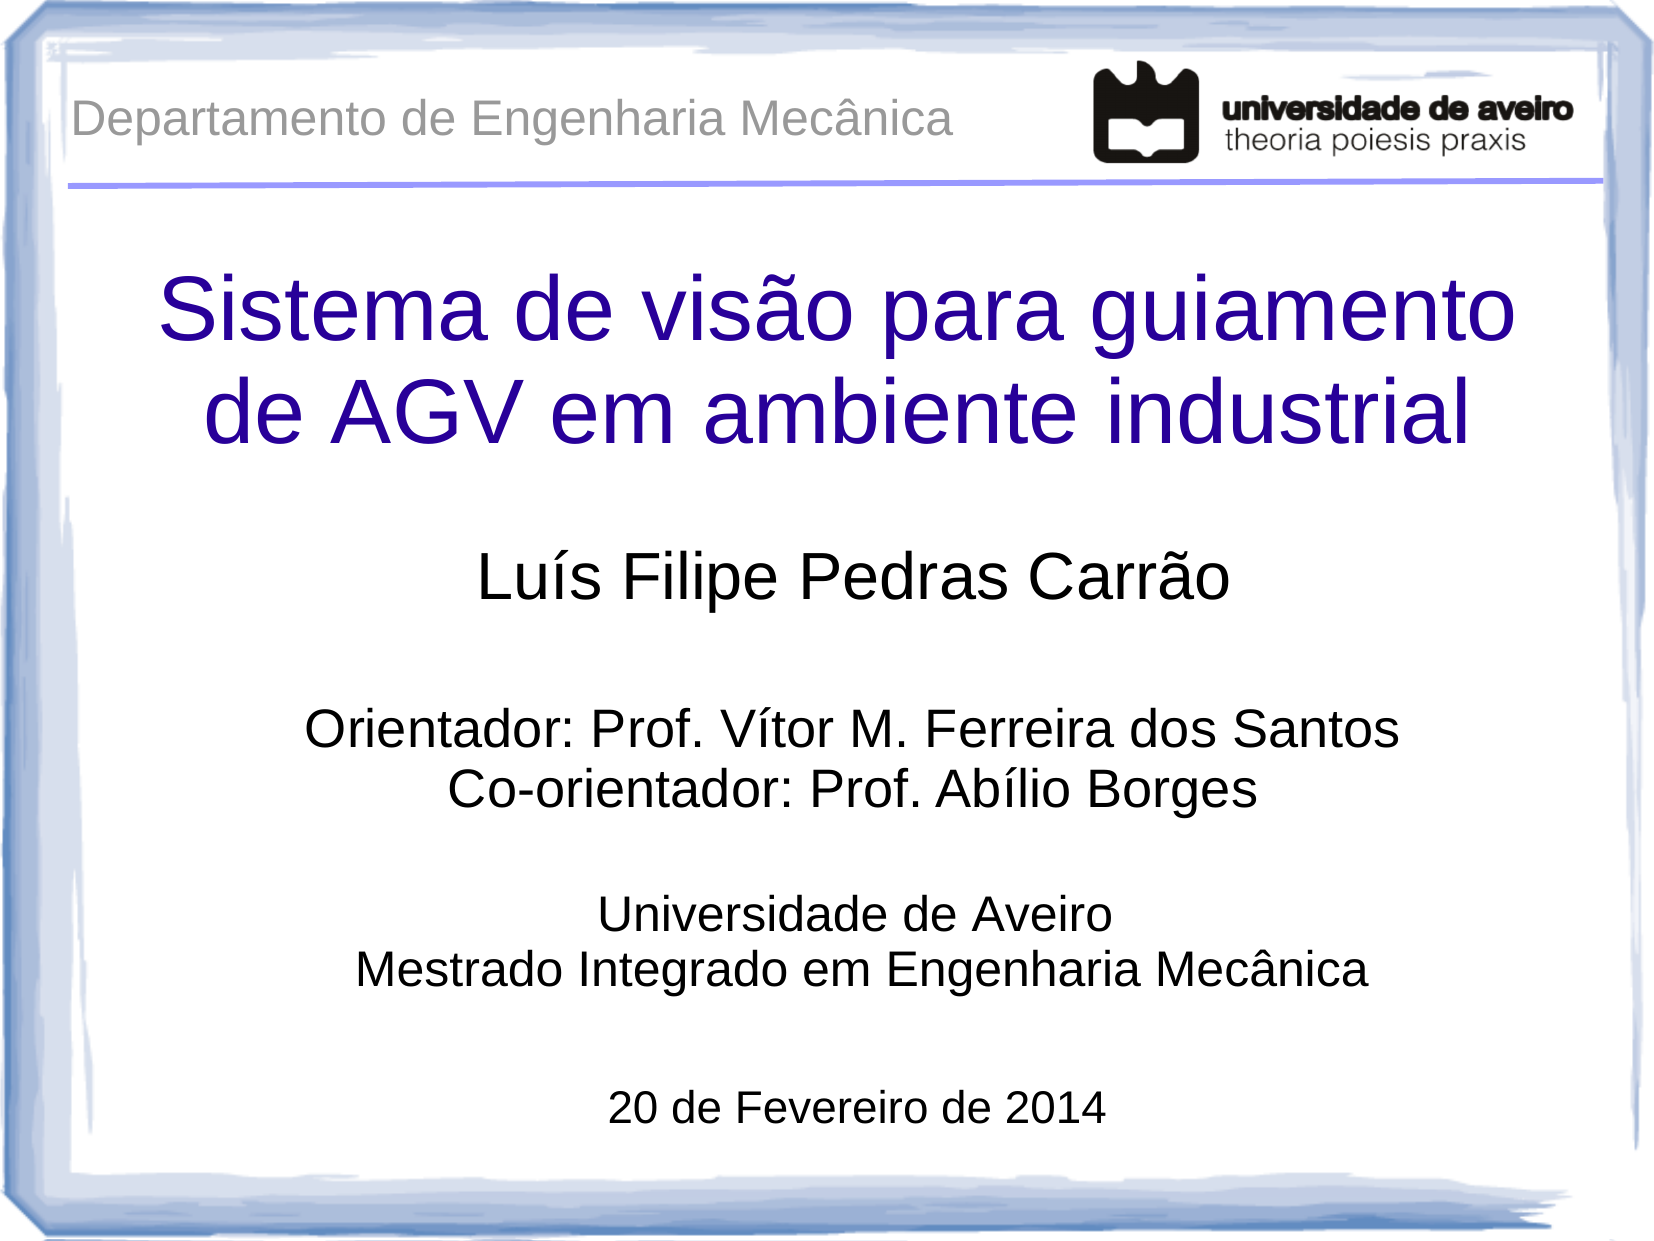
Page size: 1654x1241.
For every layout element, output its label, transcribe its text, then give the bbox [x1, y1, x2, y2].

text_box Departamento de Engenharia Mecânica [55, 82, 969, 154]
title Sistema de visão para guiamento de AGV em ambiente industrial [94, 224, 1583, 497]
subtitle Universidade de Aveiro Mestrado Integrado em Engenharia Mecânica [106, 867, 1619, 1016]
text_box 20 de Fevereiro de 2014 [592, 1074, 1123, 1145]
text_box Luís Filipe Pedras Carrão [460, 531, 1249, 626]
text_box Orientador: Prof. Vítor M. Ferreira dos Santos Co-orientador: Prof. Abílio Borges [289, 690, 1418, 827]
picture [0, 0, 1654, 1241]
